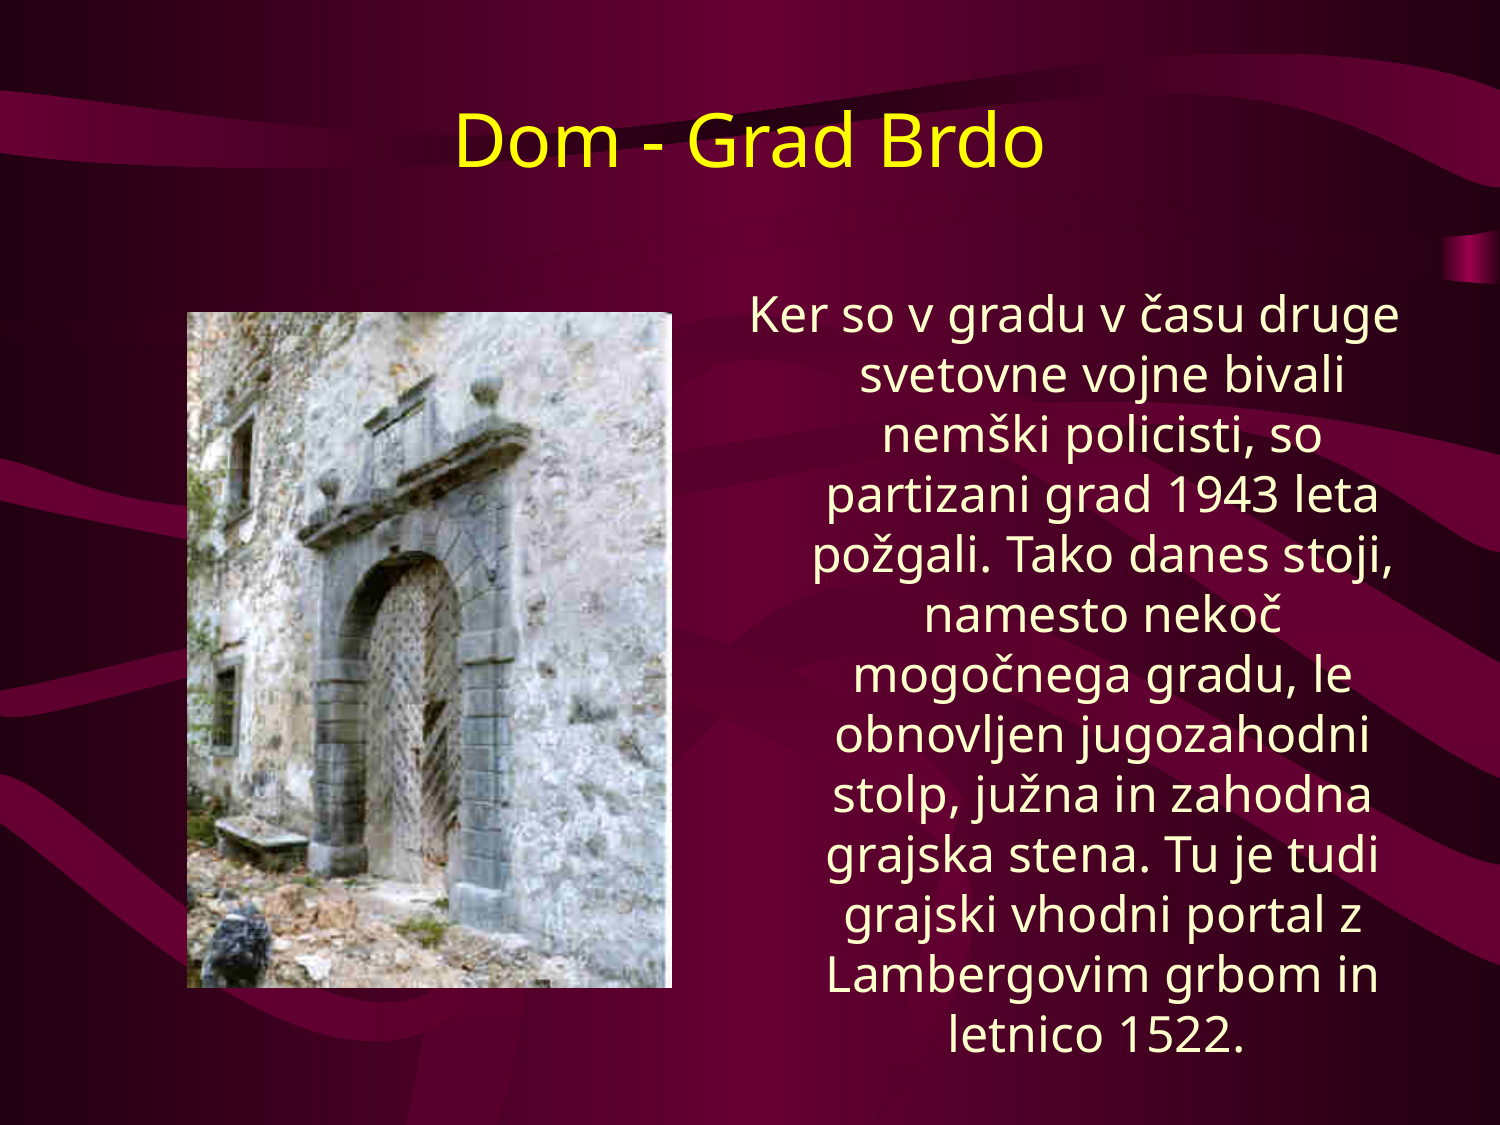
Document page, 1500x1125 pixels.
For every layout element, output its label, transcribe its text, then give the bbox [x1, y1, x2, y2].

list Ker so v gradu v času druge svetovne vojne bivali nemški policisti, so partizani grad 1943 leta požgali. Tako danes stoji, namesto nekoč mogočnega gradu, le obnovljen jugozahodni stolp, južna in zahodna grajska stena. Tu je tudi grajski vhodni portal z Lambergovim grbom in letnico 1522. [725, 275, 1425, 1000]
title Dom - Grad Brdo [112, 62, 1388, 213]
picture [187, 312, 672, 988]
